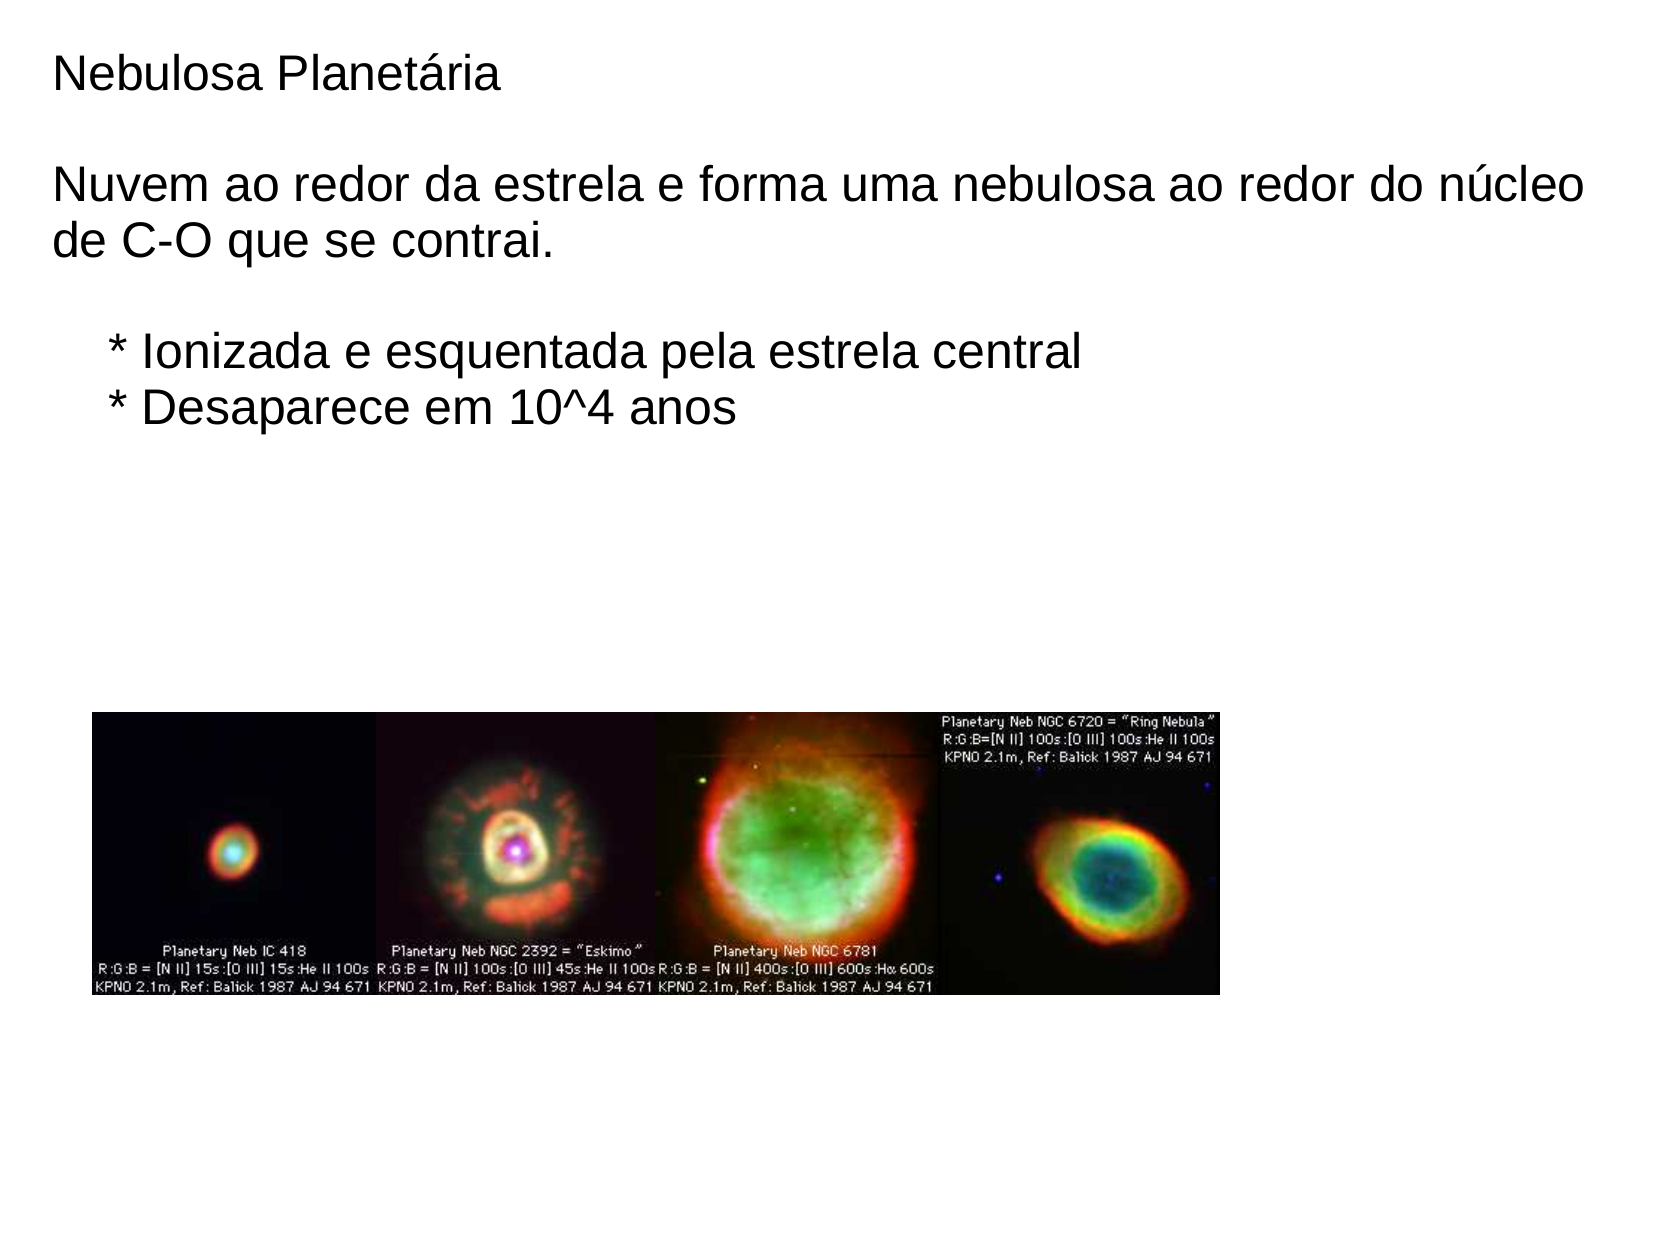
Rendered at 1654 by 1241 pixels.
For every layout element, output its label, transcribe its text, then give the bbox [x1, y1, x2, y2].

text_box Nebulosa Planetária Nuvem ao redor da estrela e forma uma nebulosa ao redor do núcleo de C-O que se contrai. * Ionizada e esquentada pela estrela central * Desaparece em 10^4 anos [37, 37, 1613, 499]
picture [92, 712, 1220, 995]
